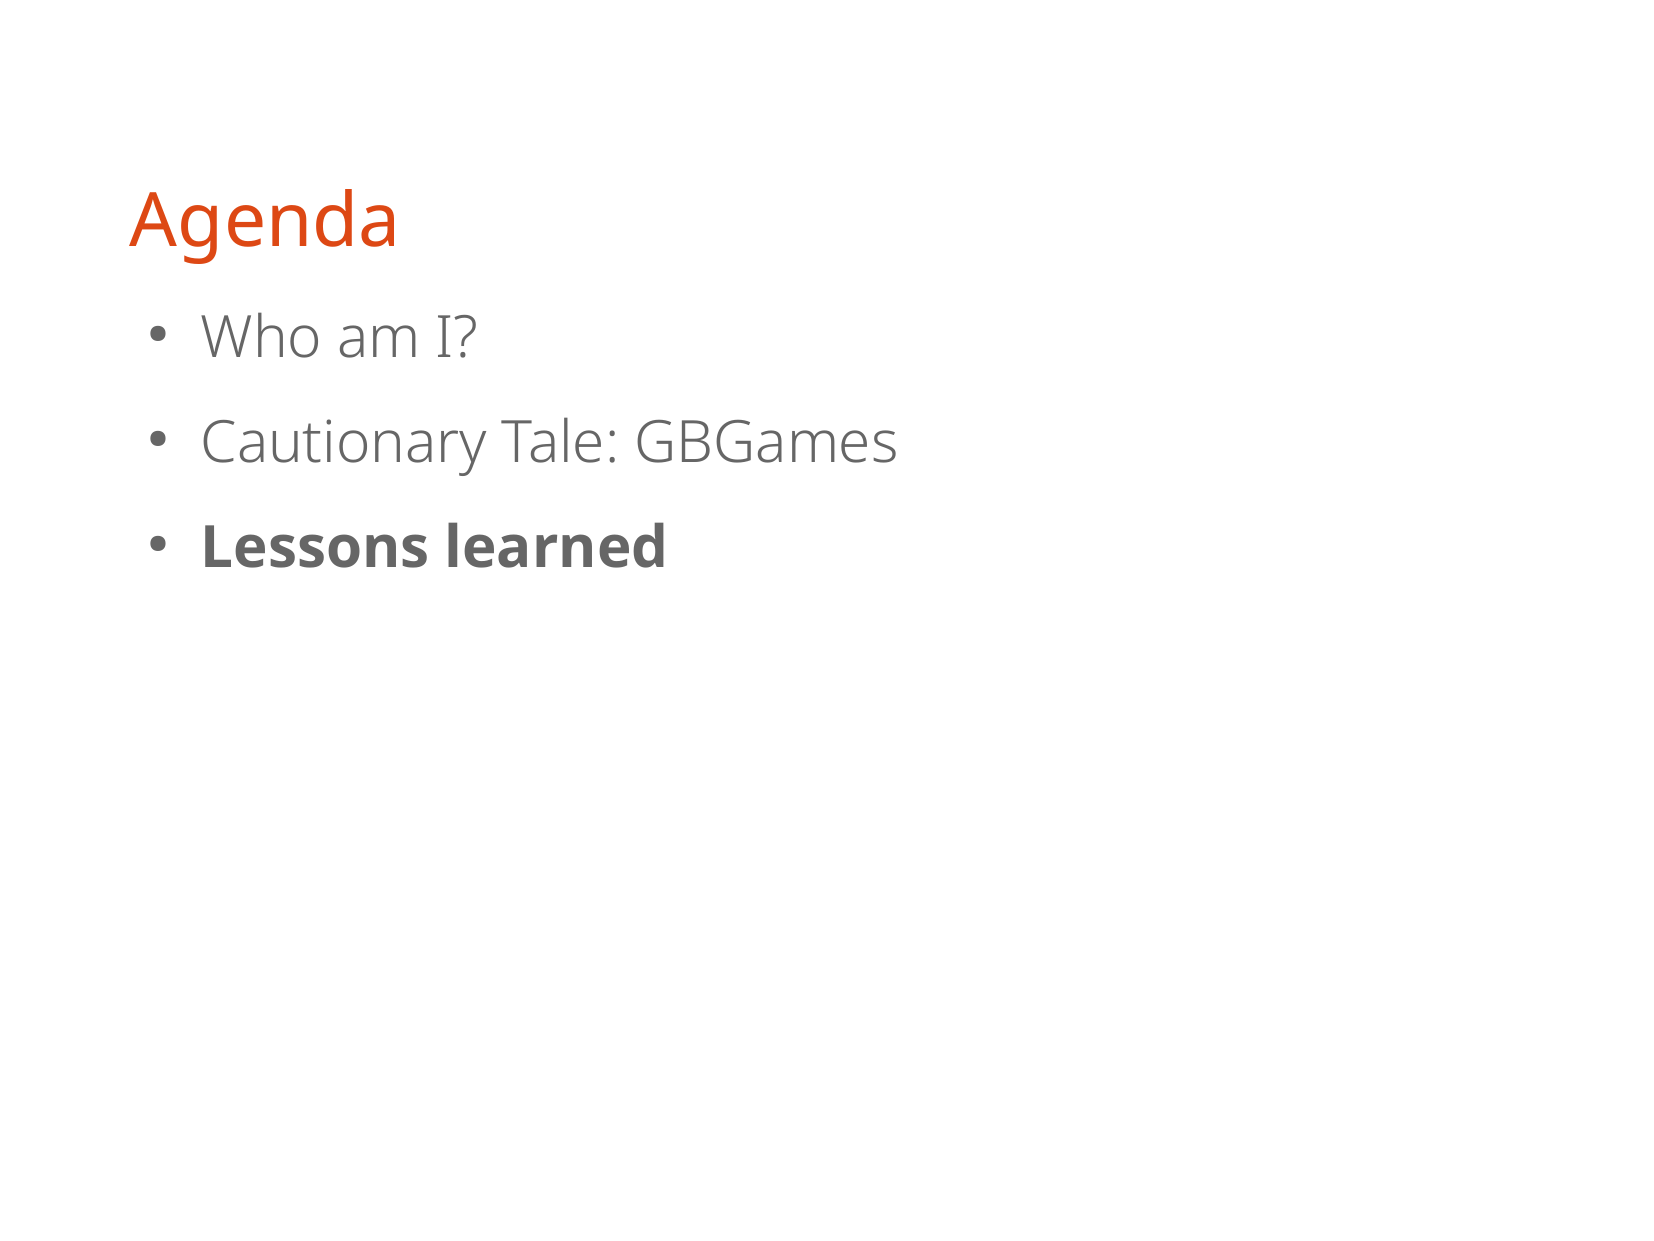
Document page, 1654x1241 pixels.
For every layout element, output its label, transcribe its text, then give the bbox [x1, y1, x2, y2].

title Agenda [129, 153, 1518, 281]
list Who am I? Cautionary Tale: GBGames Lessons learned [129, 295, 1518, 1010]
